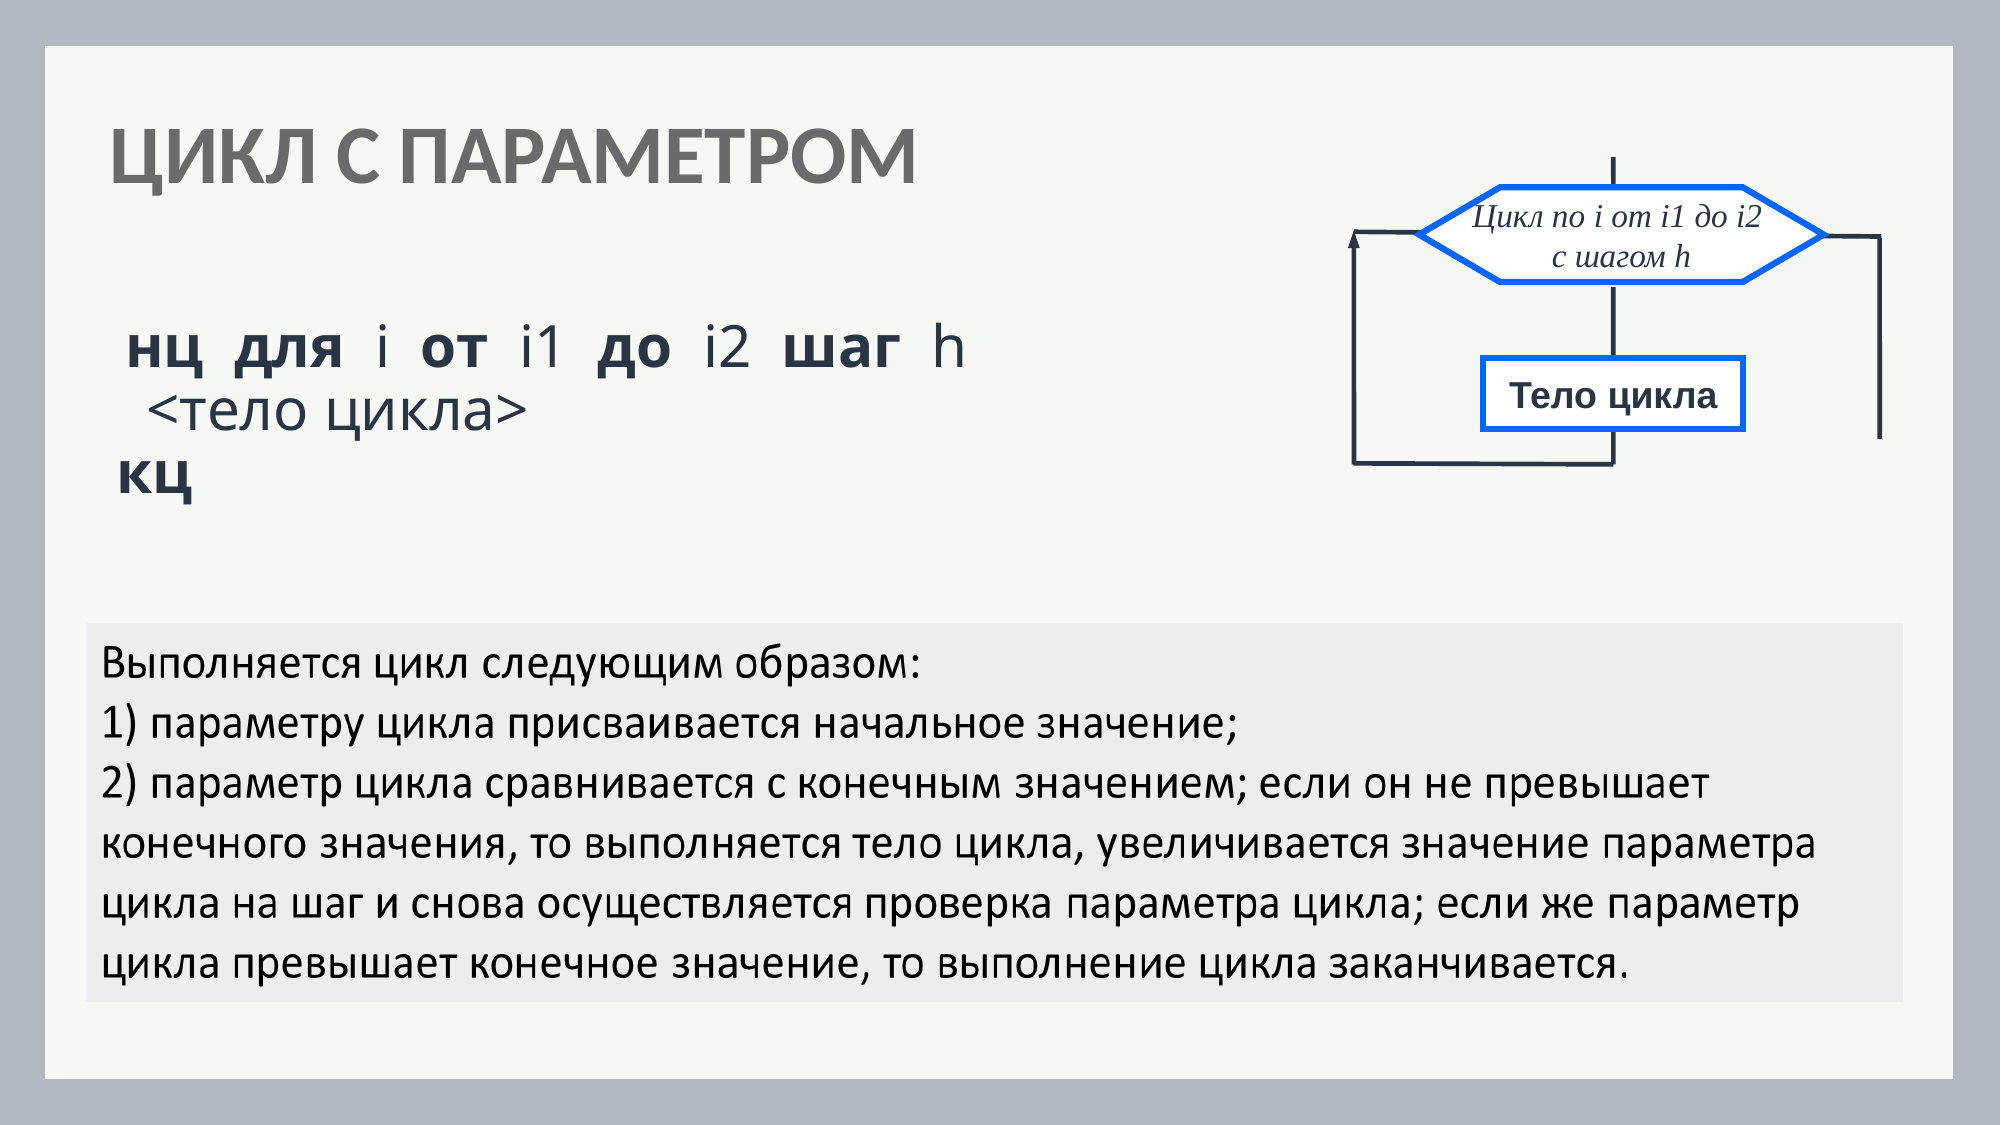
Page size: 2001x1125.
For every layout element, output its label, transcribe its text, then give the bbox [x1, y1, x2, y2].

text_box Тело цикла [1483, 358, 1743, 429]
text_box ЦИКЛ С ПАРАМЕТРОМ [1872, 239, 1877, 308]
text_box ЦИКЛ С ПАРАМЕТРОМ [95, 84, 1892, 308]
picture [71, 615, 1903, 1022]
text_box Цикл по i от i1 до i2 c шагом h [1419, 187, 1824, 282]
text_box нц для i от i1 до i2 шаг h <тело цикла> кц [40, 239, 1872, 517]
